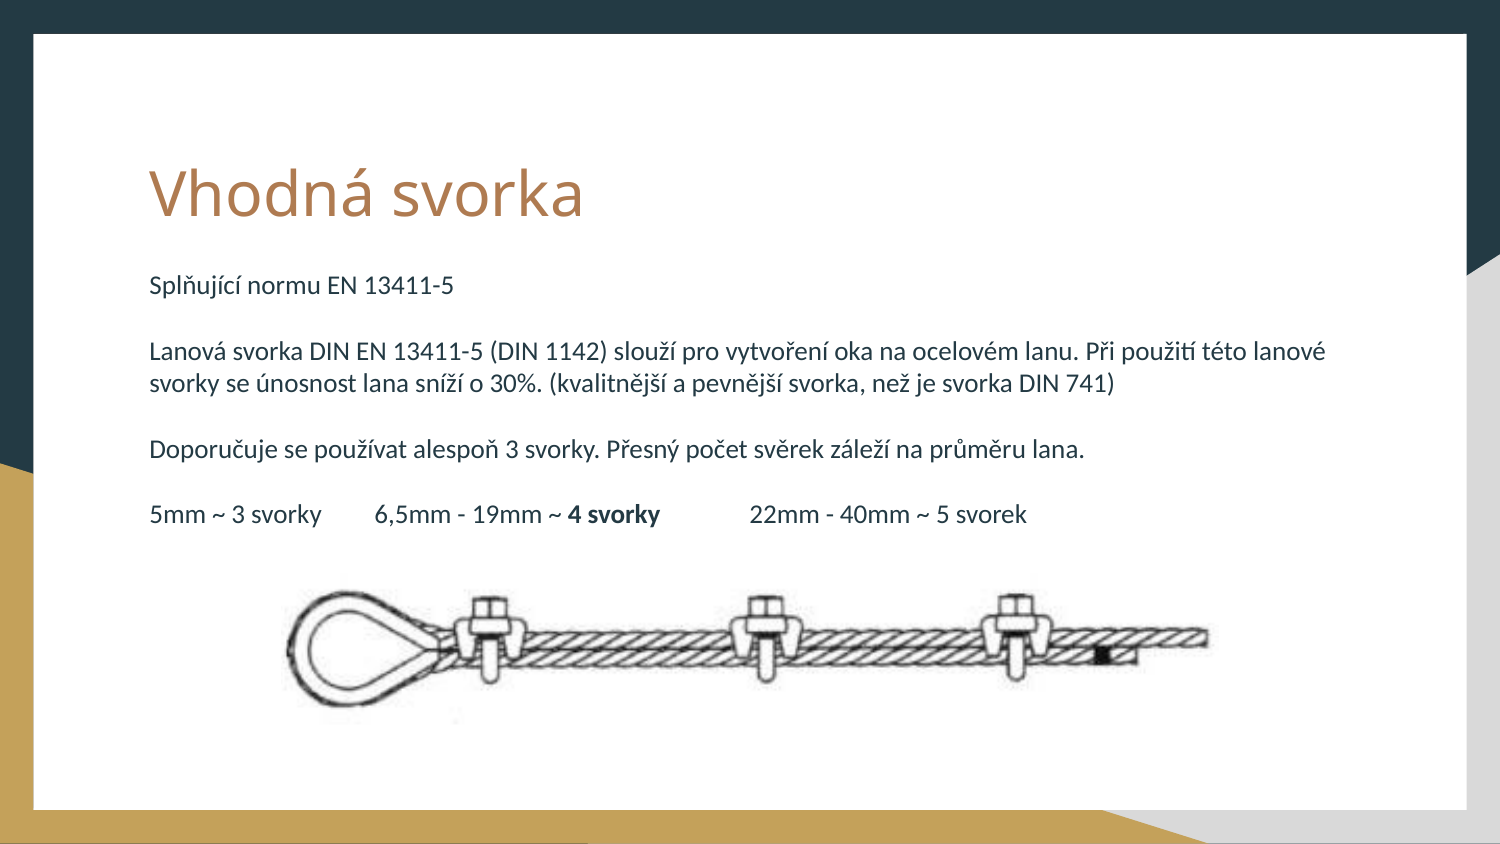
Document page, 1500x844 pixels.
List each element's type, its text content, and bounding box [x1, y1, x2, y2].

list Splňující normu EN 13411-5 Lanová svorka DIN EN 13411-5 (DIN 1142) slouží pro vytvoření oka na ocelovém lanu. Při použití této lanové svorky se únosnost lana sníží o 30%. (kvalitnější a pevnější svorka, než je svorka DIN 741) Doporučuje se používat alespoň 3 svorky. Přesný počet svěrek záleží na průměru lana. 5mm ~ 3 svorky 6,5mm - 19mm ~ 4 svorky 22mm - 40mm ~ 5 svorek [134, 252, 1366, 729]
title Vhodná svorka [134, 138, 1366, 252]
picture [281, 573, 1219, 729]
